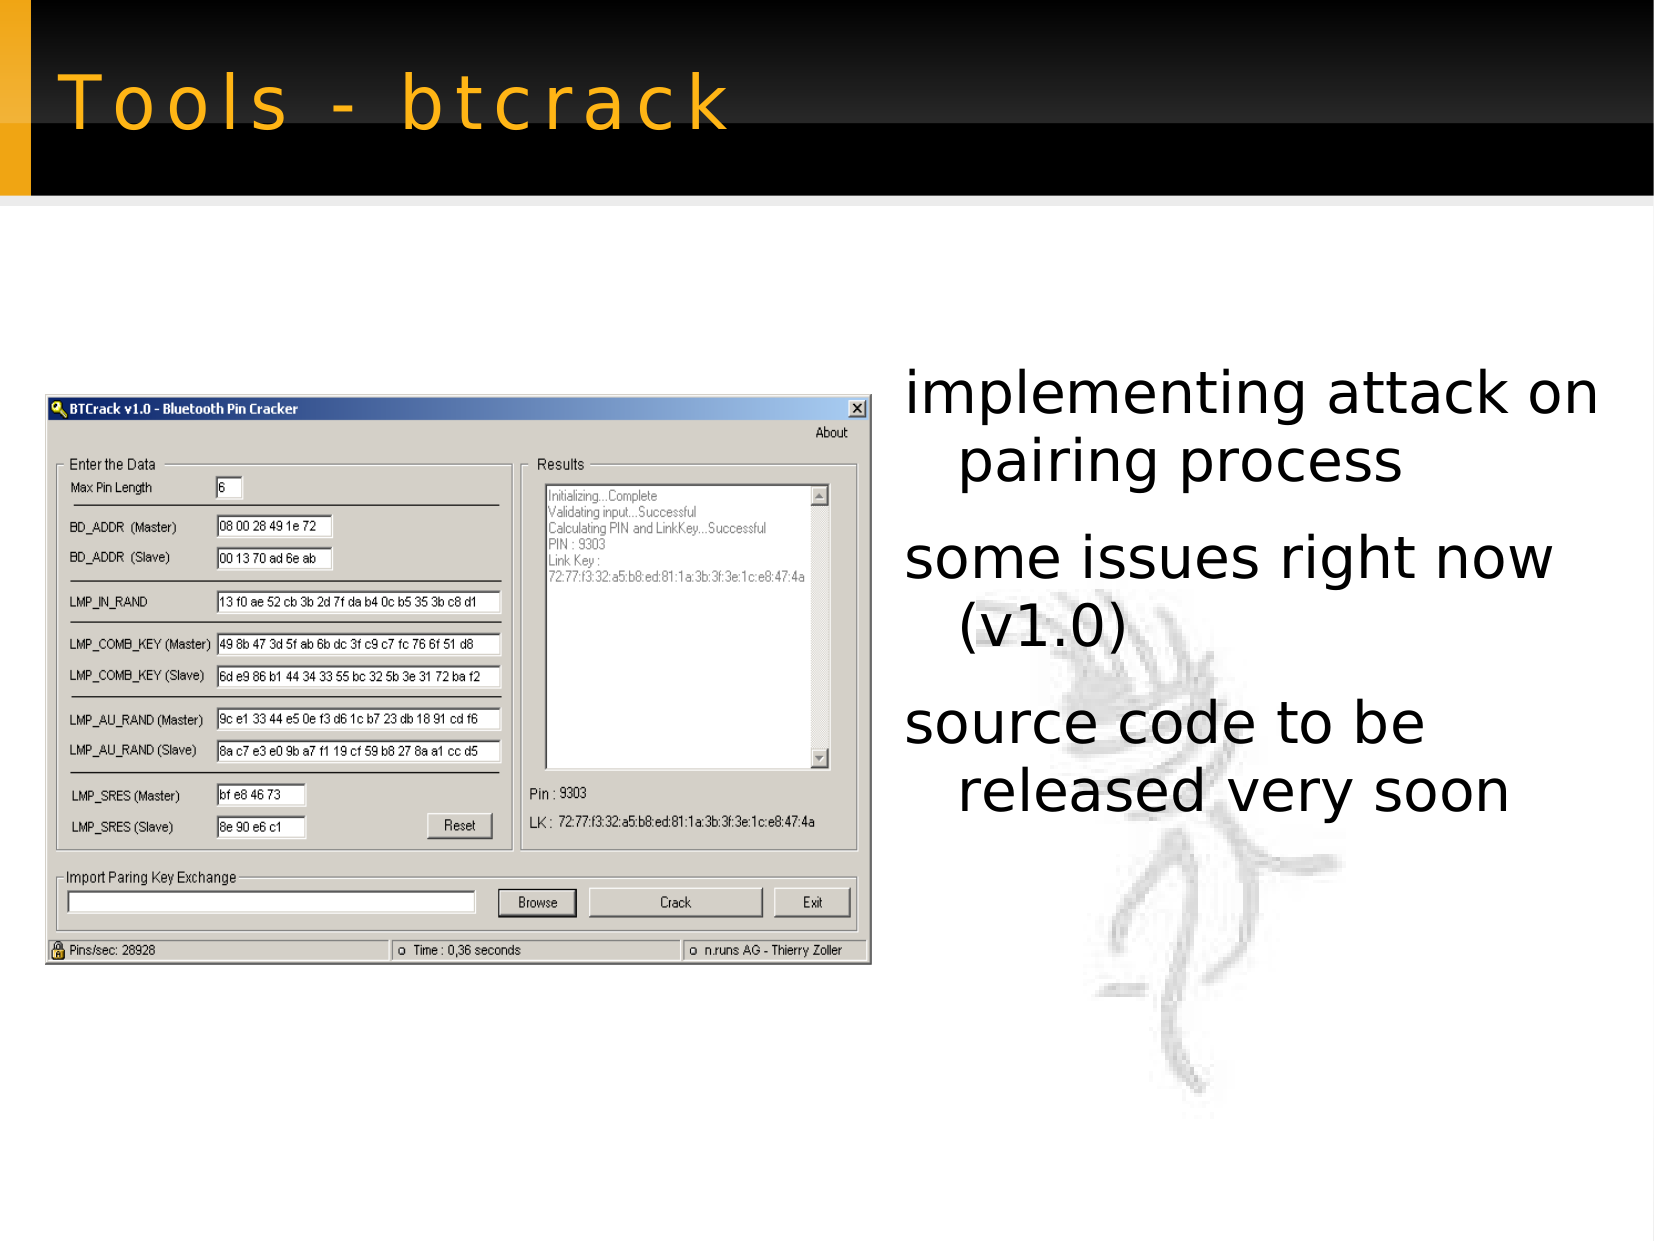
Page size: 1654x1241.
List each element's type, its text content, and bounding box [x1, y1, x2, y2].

list implementing attack on pairing process some issues right now (v1.0) source code to be released very soon [886, 359, 1613, 932]
picture [0, 0, 1654, 1241]
title Tools - btcrack [59, 29, 1595, 178]
